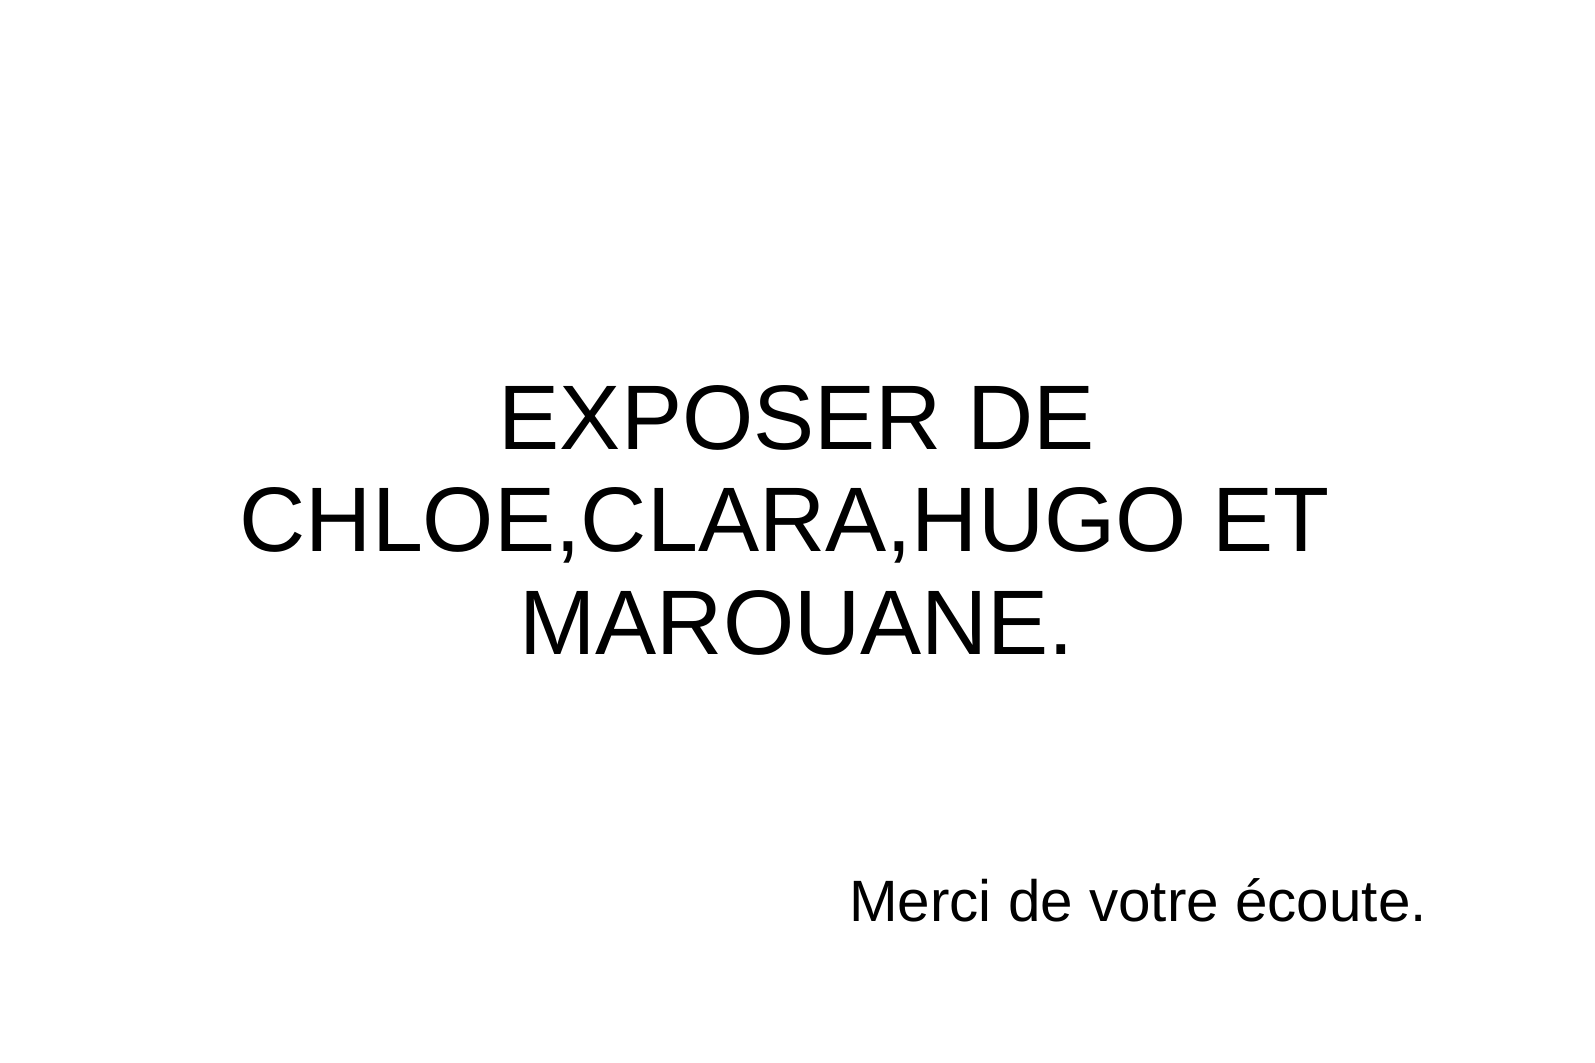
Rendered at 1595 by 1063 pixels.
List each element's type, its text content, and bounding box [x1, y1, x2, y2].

subtitle EXPOSER DE CHLOE,CLARA,HUGO ET MAROUANE. Merci de votre écoute. [79, 42, 1515, 951]
